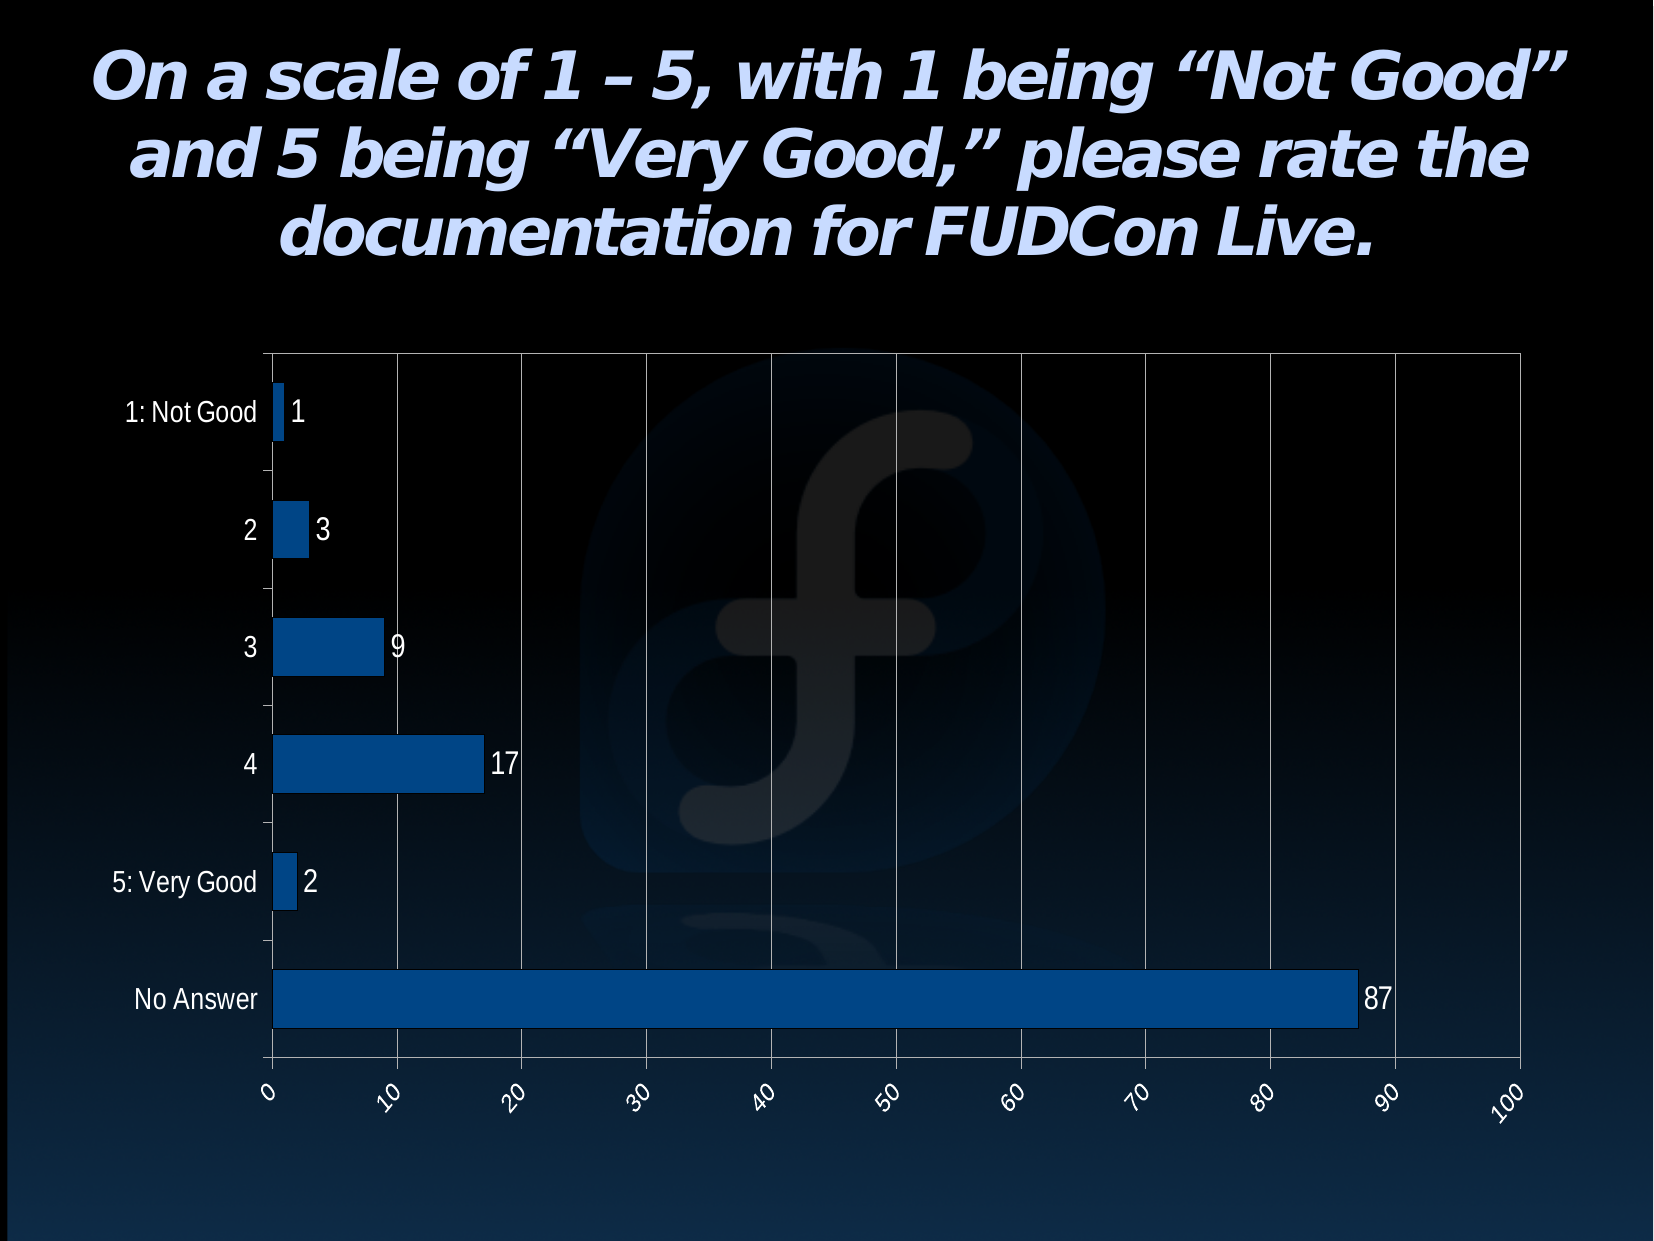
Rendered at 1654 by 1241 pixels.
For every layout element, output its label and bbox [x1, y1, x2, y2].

picture [7, 6, 1654, 1241]
chart [272, 382, 285, 442]
chart [272, 500, 310, 524]
